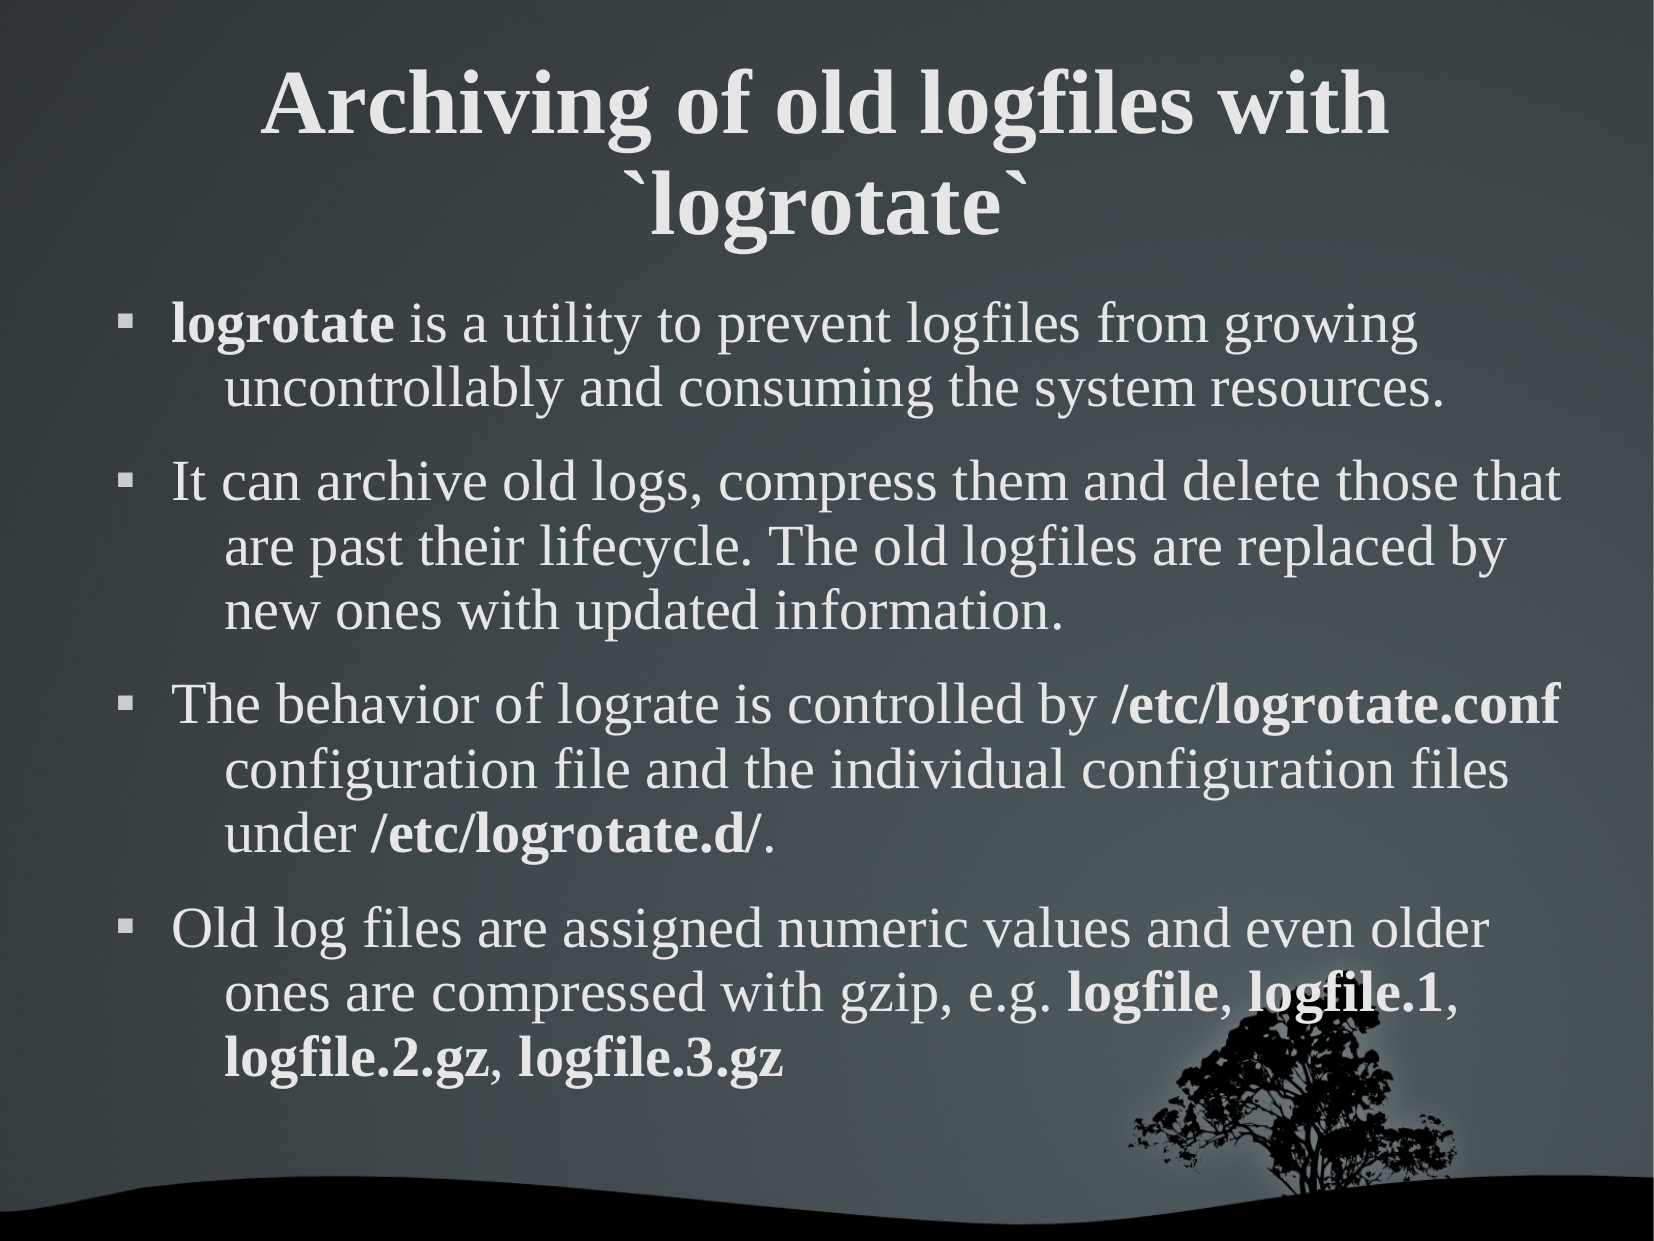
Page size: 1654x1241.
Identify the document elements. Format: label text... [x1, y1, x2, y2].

title Archiving of old logfiles with `logrotate` [82, 33, 1571, 273]
list logrotate is a utility to prevent logfiles from growing uncontrollably and consuming the system resources. It can archive old logs, compress them and delete those that are past their lifecycle. The old logfiles are replaced by new ones with updated information. The behavior of lograte is controlled by /etc/logrotate.conf configuration file and the individual configuration files under /etc/logrotate.d/. Old log files are assigned numeric values and even older ones are compressed with gzip, e.g. logfile, logfile.1, logfile.2.gz, logfile.3.gz [82, 290, 1571, 1189]
picture [0, 0, 1654, 1241]
